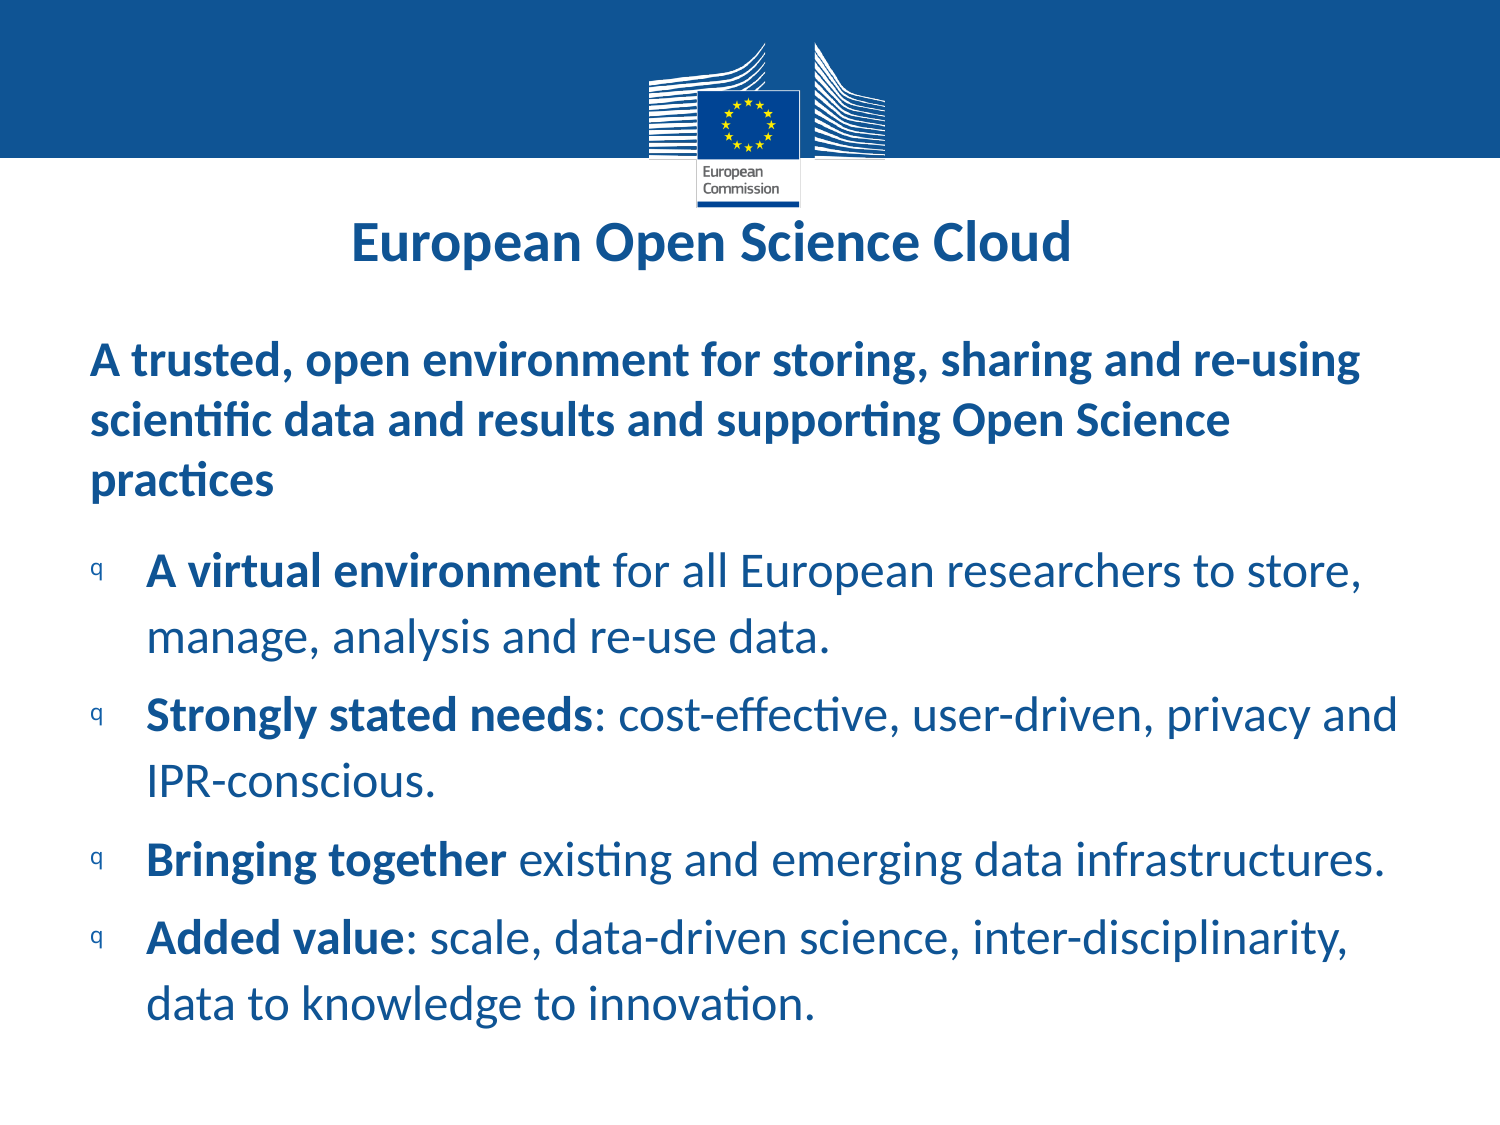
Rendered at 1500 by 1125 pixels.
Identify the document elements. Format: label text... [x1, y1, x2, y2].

picture [649, 42, 885, 196]
list A trusted, open environment for storing, sharing and re-using scientific data and results and supporting Open Science practices A virtual environment for all European researchers to store, manage, analysis and re-use data. Strongly stated needs: cost-effective, user-driven, privacy and IPR-conscious. Bringing together existing and emerging data infrastructures. Added value: scale, data-driven science, inter-disciplinarity, data to knowledge to innovation. [75, 318, 1438, 1075]
title European Open Science Cloud [0, 196, 1350, 350]
